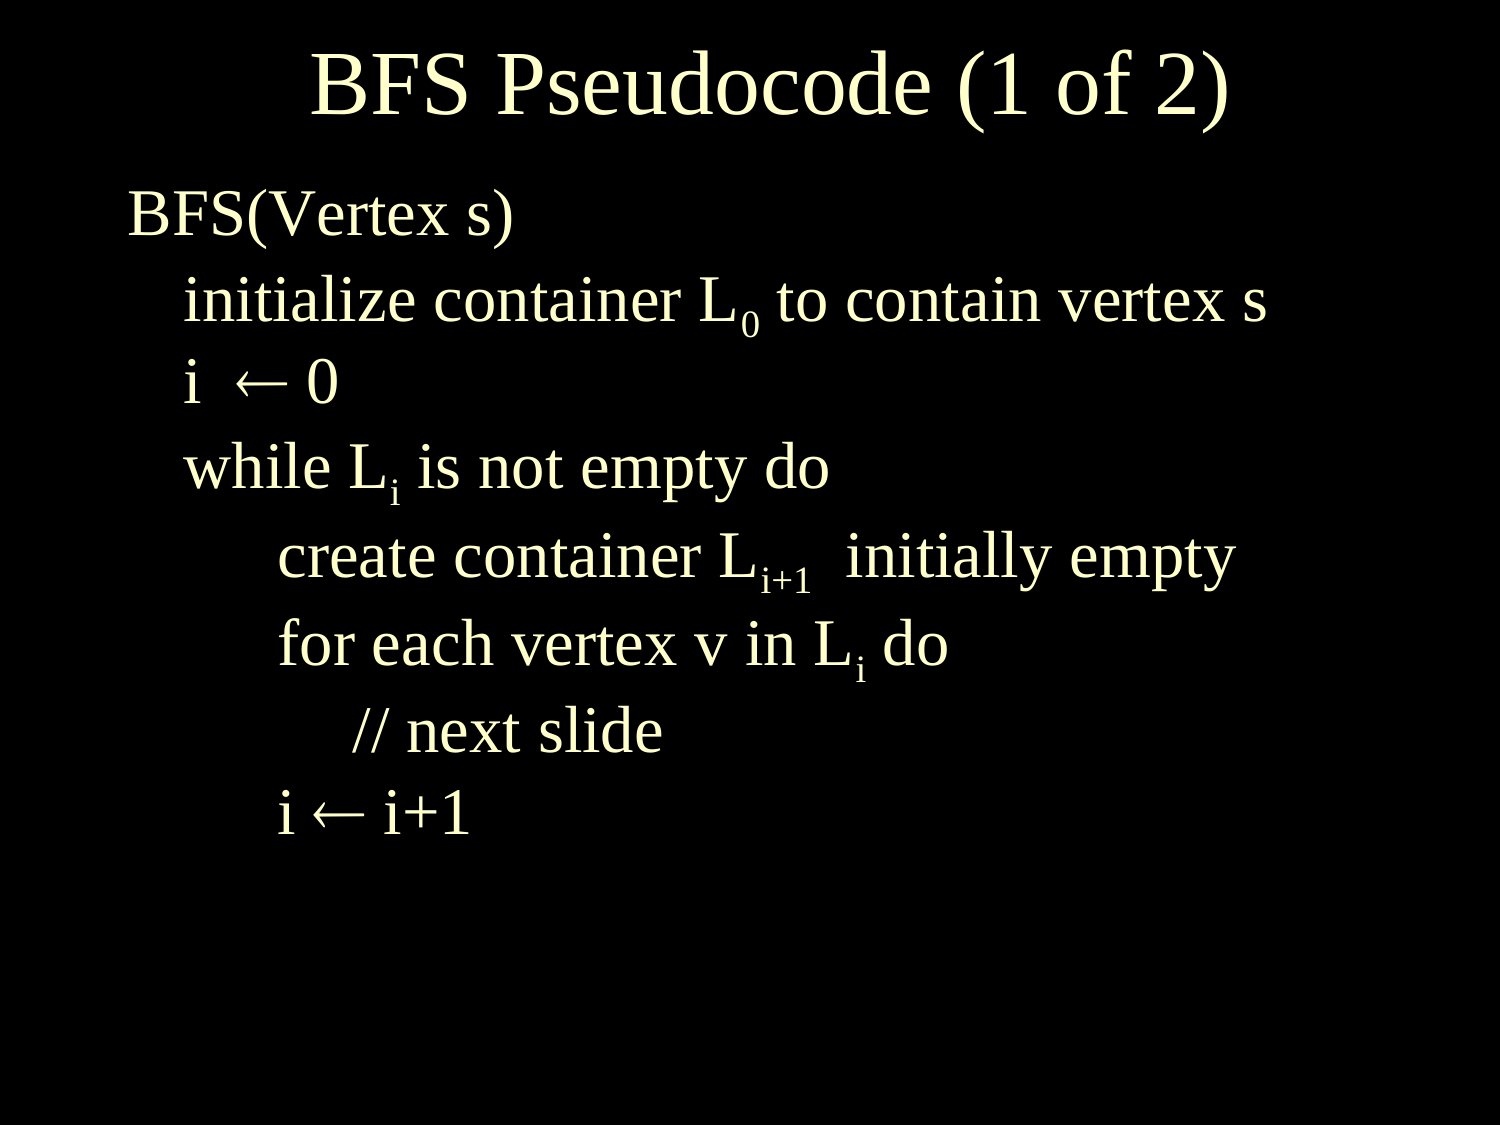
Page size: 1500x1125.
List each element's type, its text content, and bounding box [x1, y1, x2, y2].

list BFS(Vertex s) initialize container L0 to contain vertex s i  0 while Li is not empty do create container Li+1 initially empty for each vertex v in Li do // next slide i  i+1 [112, 174, 1482, 1026]
title BFS Pseudocode (1 of 2) [42, 24, 1500, 142]
